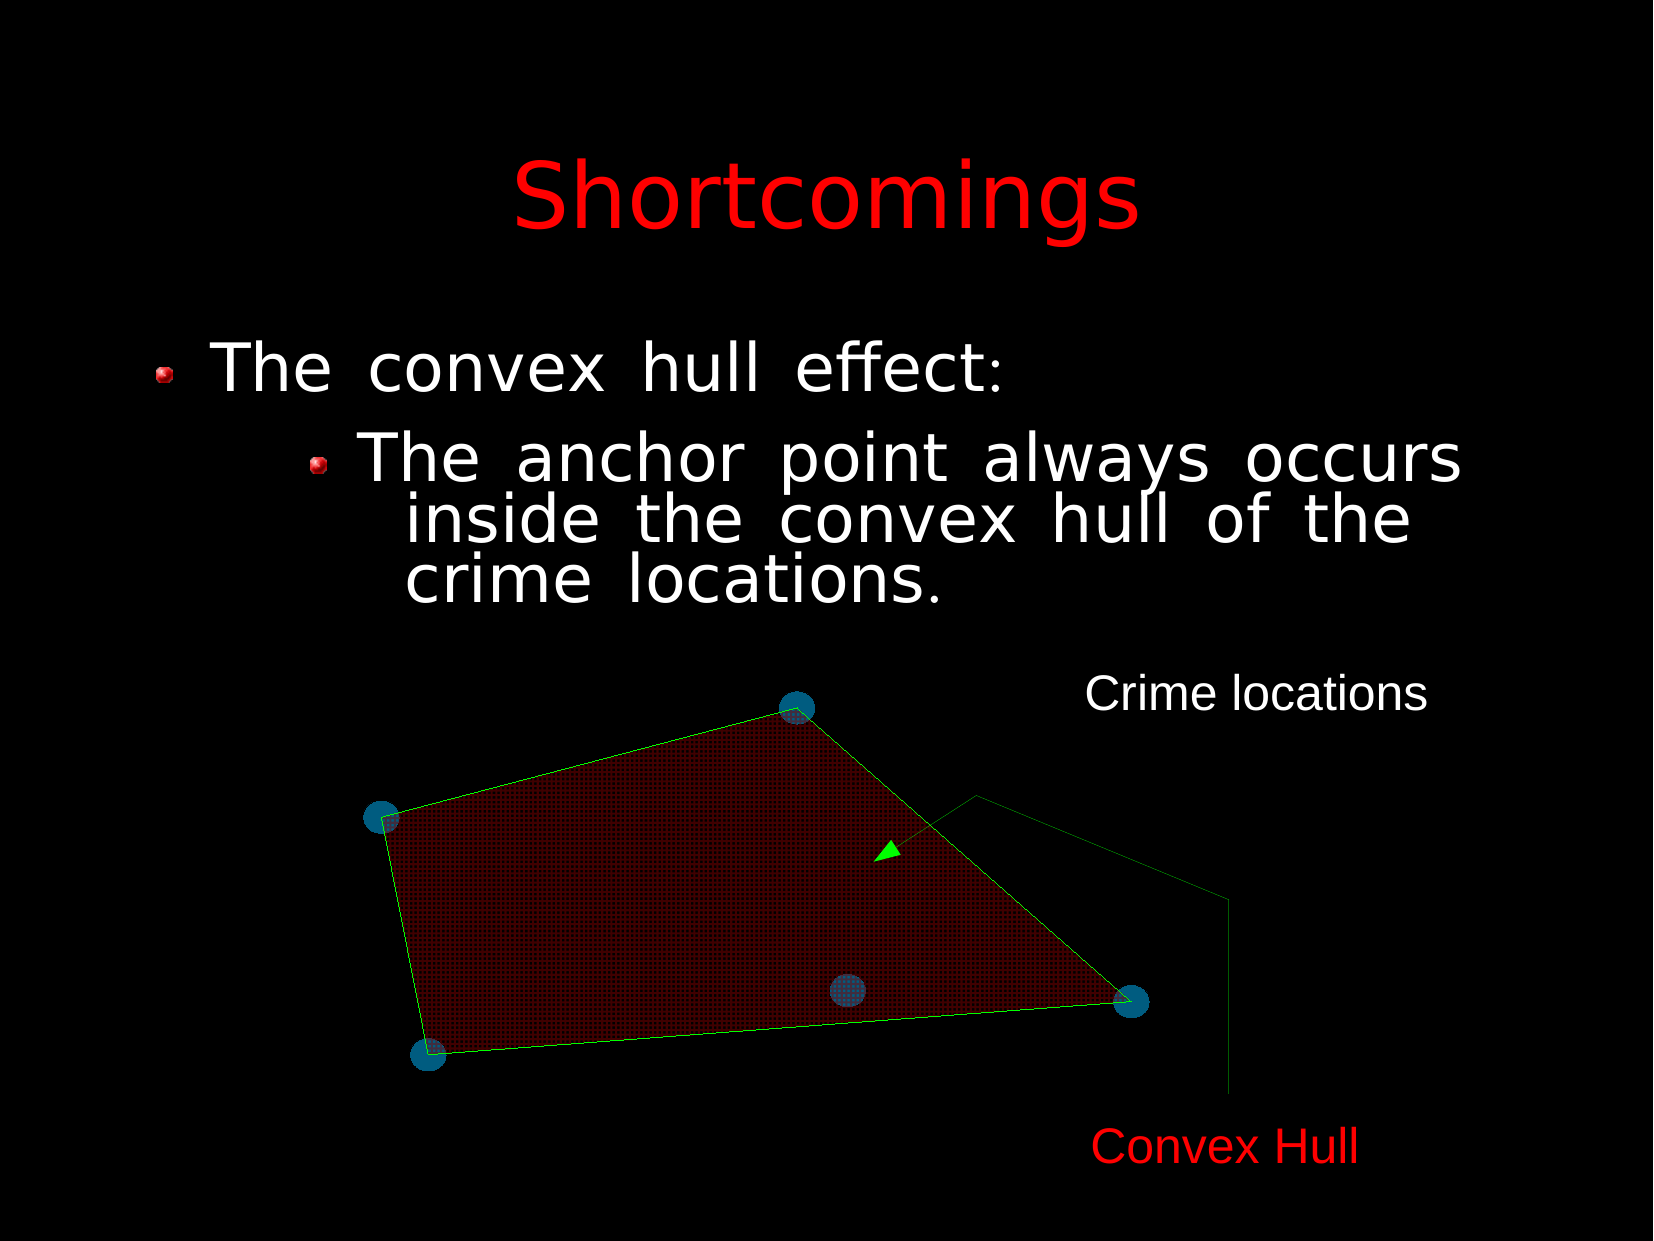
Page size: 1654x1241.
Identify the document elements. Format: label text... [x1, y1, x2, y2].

text_box [362, 690, 1151, 1072]
text_box Crime locations [1084, 665, 1429, 728]
title Shortcomings [121, 102, 1533, 311]
text_box Convex Hull [1090, 1118, 1360, 1181]
list The convex hull effect: The anchor point always occurs inside the convex hull of the crime locations. [121, 344, 1533, 606]
